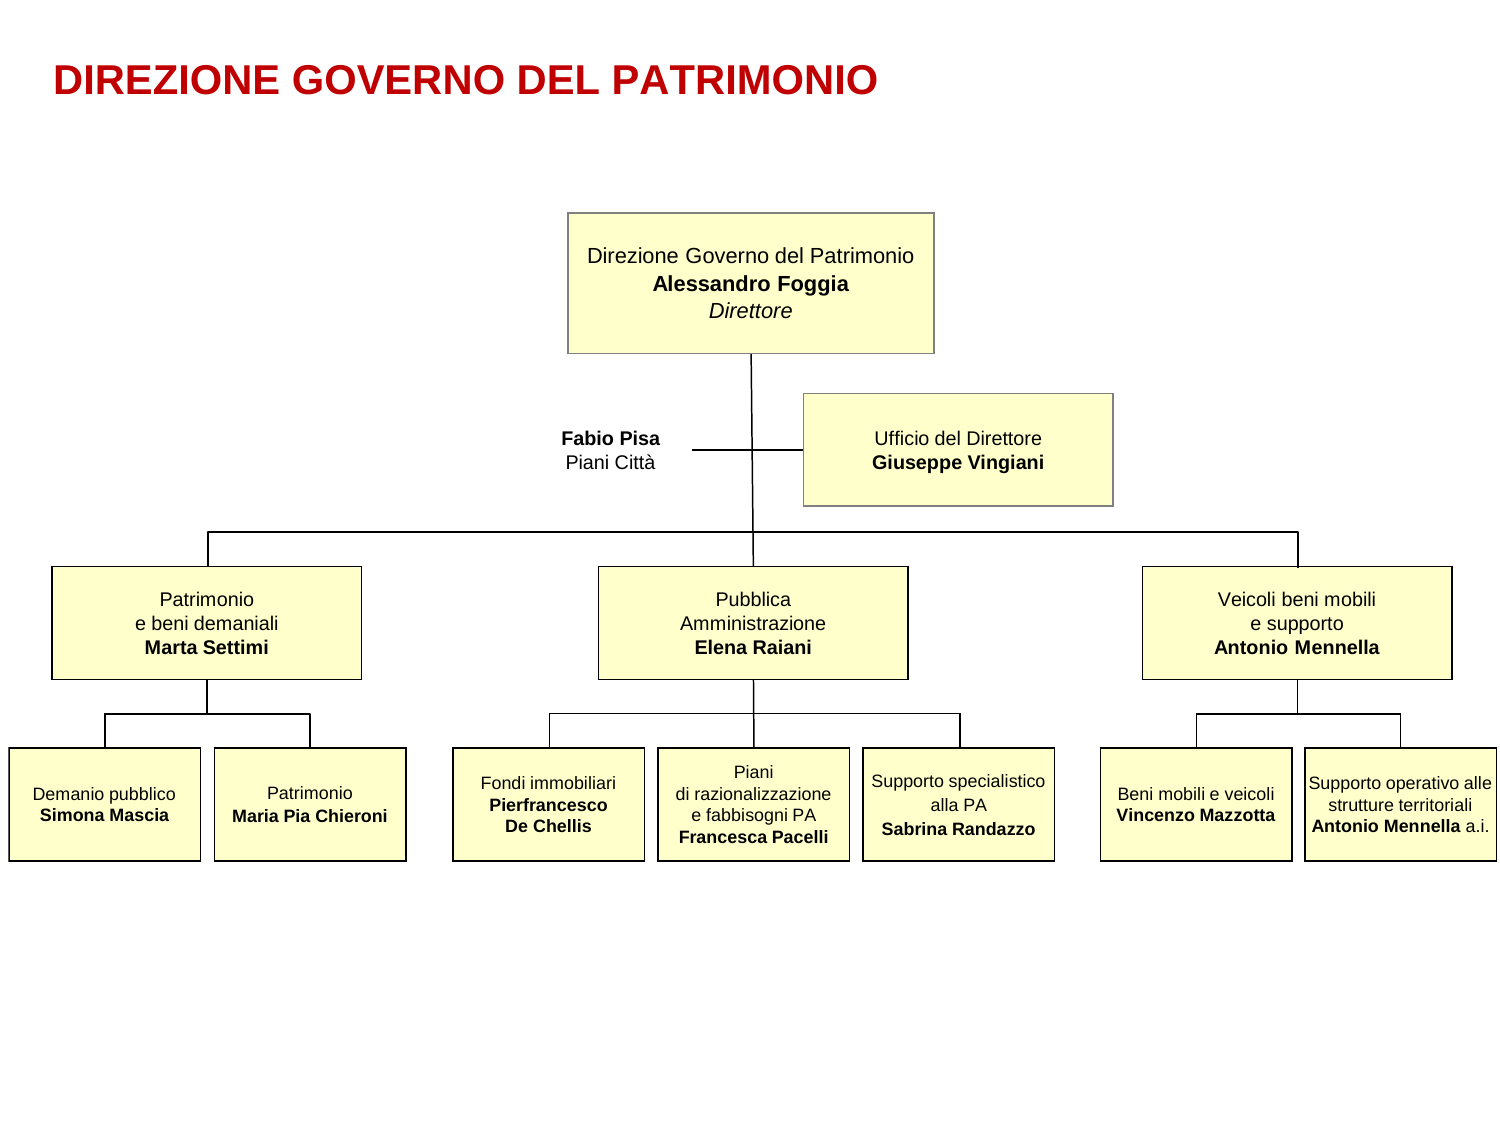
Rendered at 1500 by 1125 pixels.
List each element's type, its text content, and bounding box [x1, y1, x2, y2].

text_box DIREZIONE GOVERNO DEL PATRIMONIO [38, 45, 1414, 128]
picture [8, 211, 1500, 862]
